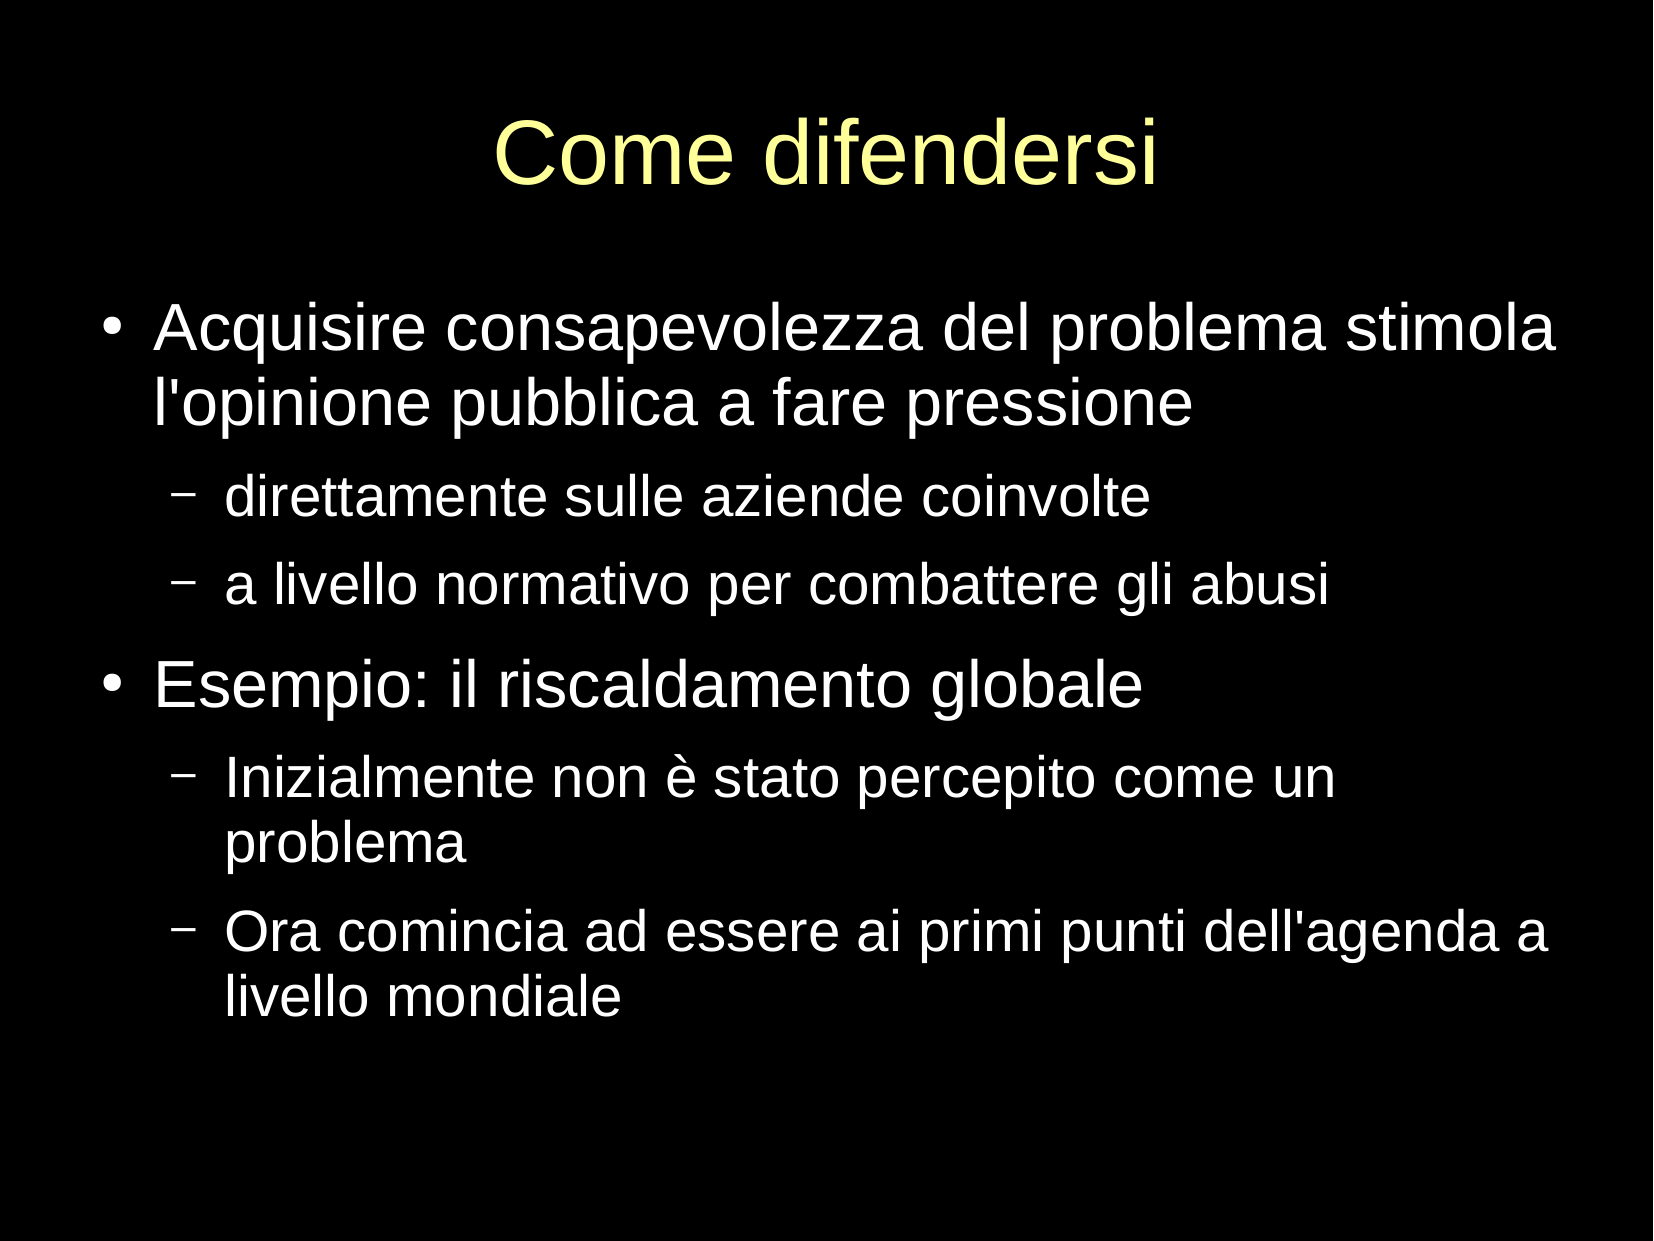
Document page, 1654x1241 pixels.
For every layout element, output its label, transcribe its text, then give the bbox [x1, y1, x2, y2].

title Come difendersi [82, 49, 1571, 257]
list Acquisire consapevolezza del problema stimola l'opinione pubblica a fare pressione direttamente sulle aziende coinvolte a livello normativo per combattere gli abusi Esempio: il riscaldamento globale Inizialmente non è stato percepito come un problema Ora comincia ad essere ai primi punti dell'agenda a livello mondiale [82, 290, 1571, 1126]
